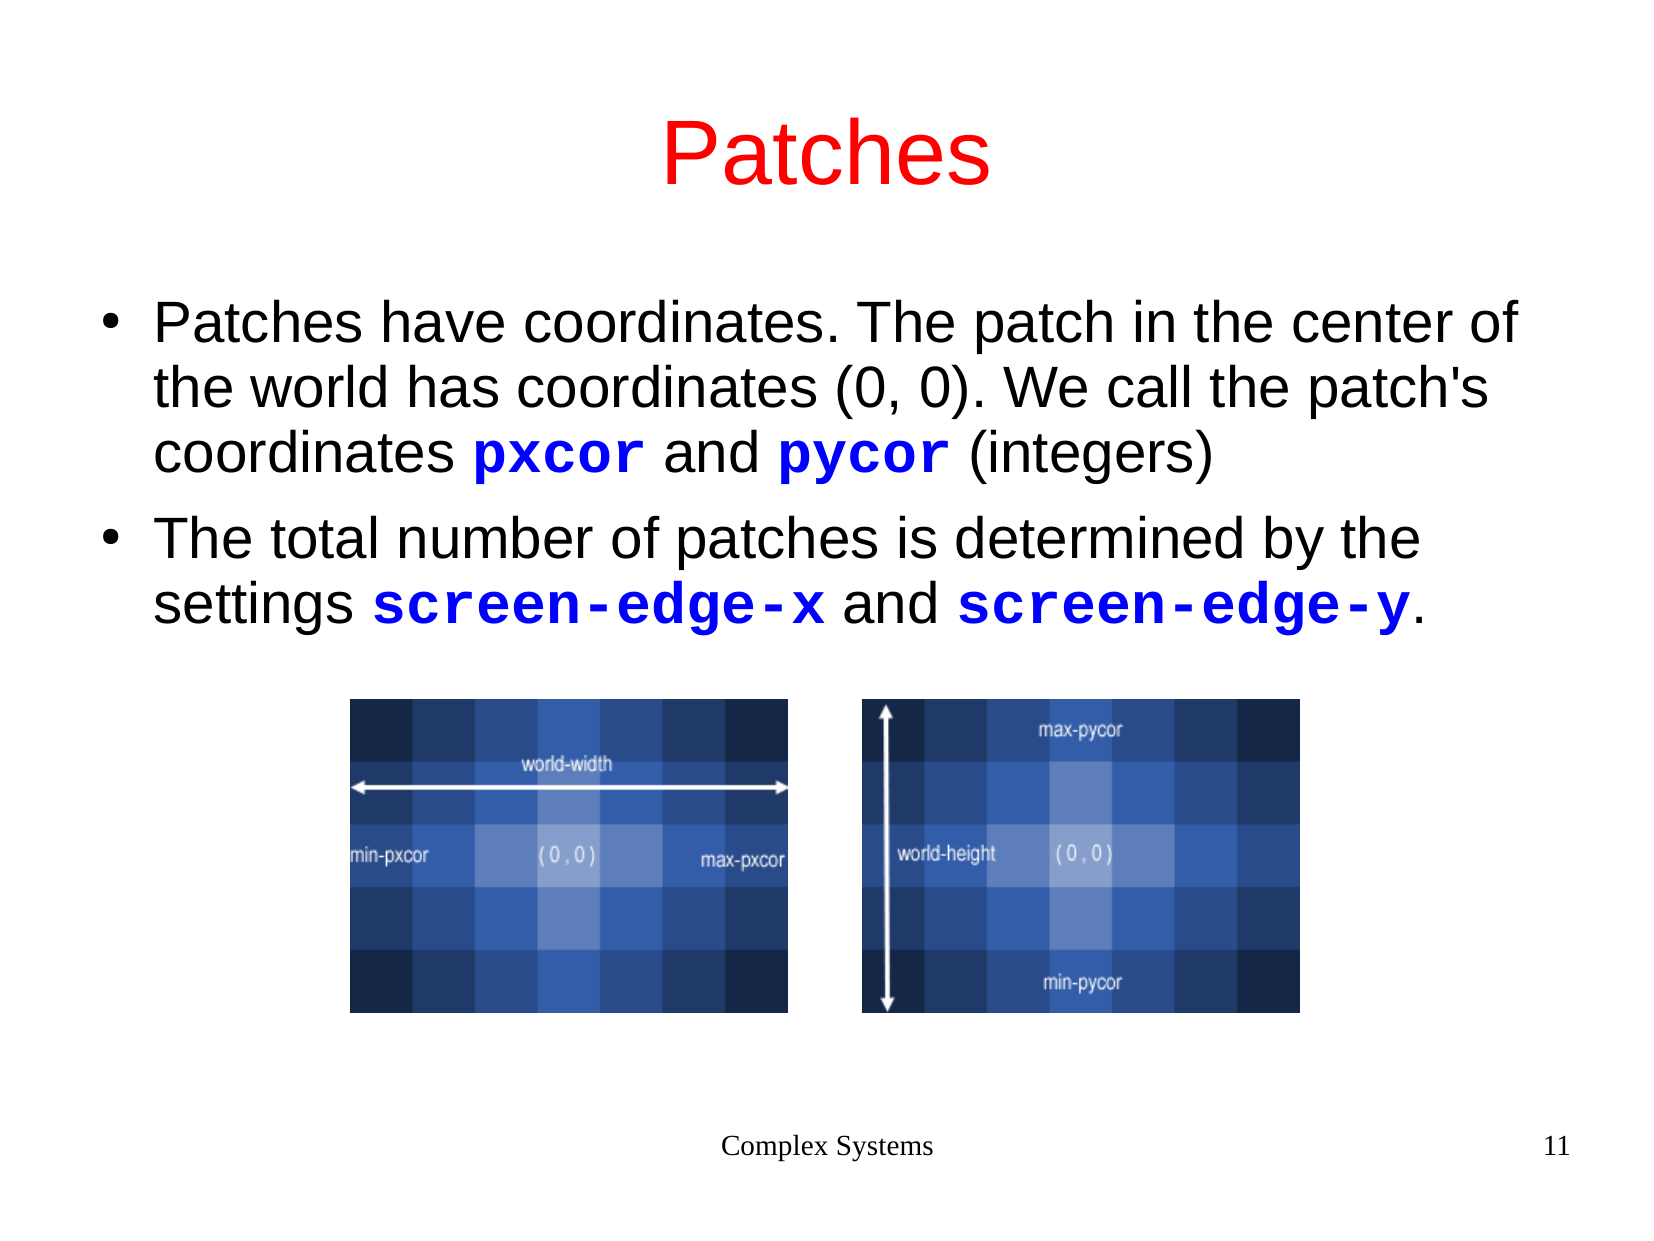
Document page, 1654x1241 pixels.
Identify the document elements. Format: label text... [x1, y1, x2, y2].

picture [862, 699, 1300, 1013]
list Patches have coordinates. The patch in the center of the world has coordinates (0, 0). We call the patch's coordinates pxcor and pycor (integers) The total number of patches is determined by the settings screen-edge-x and screen-edge-y. [82, 290, 1571, 1109]
title Patches [82, 49, 1571, 257]
picture [350, 699, 788, 1013]
